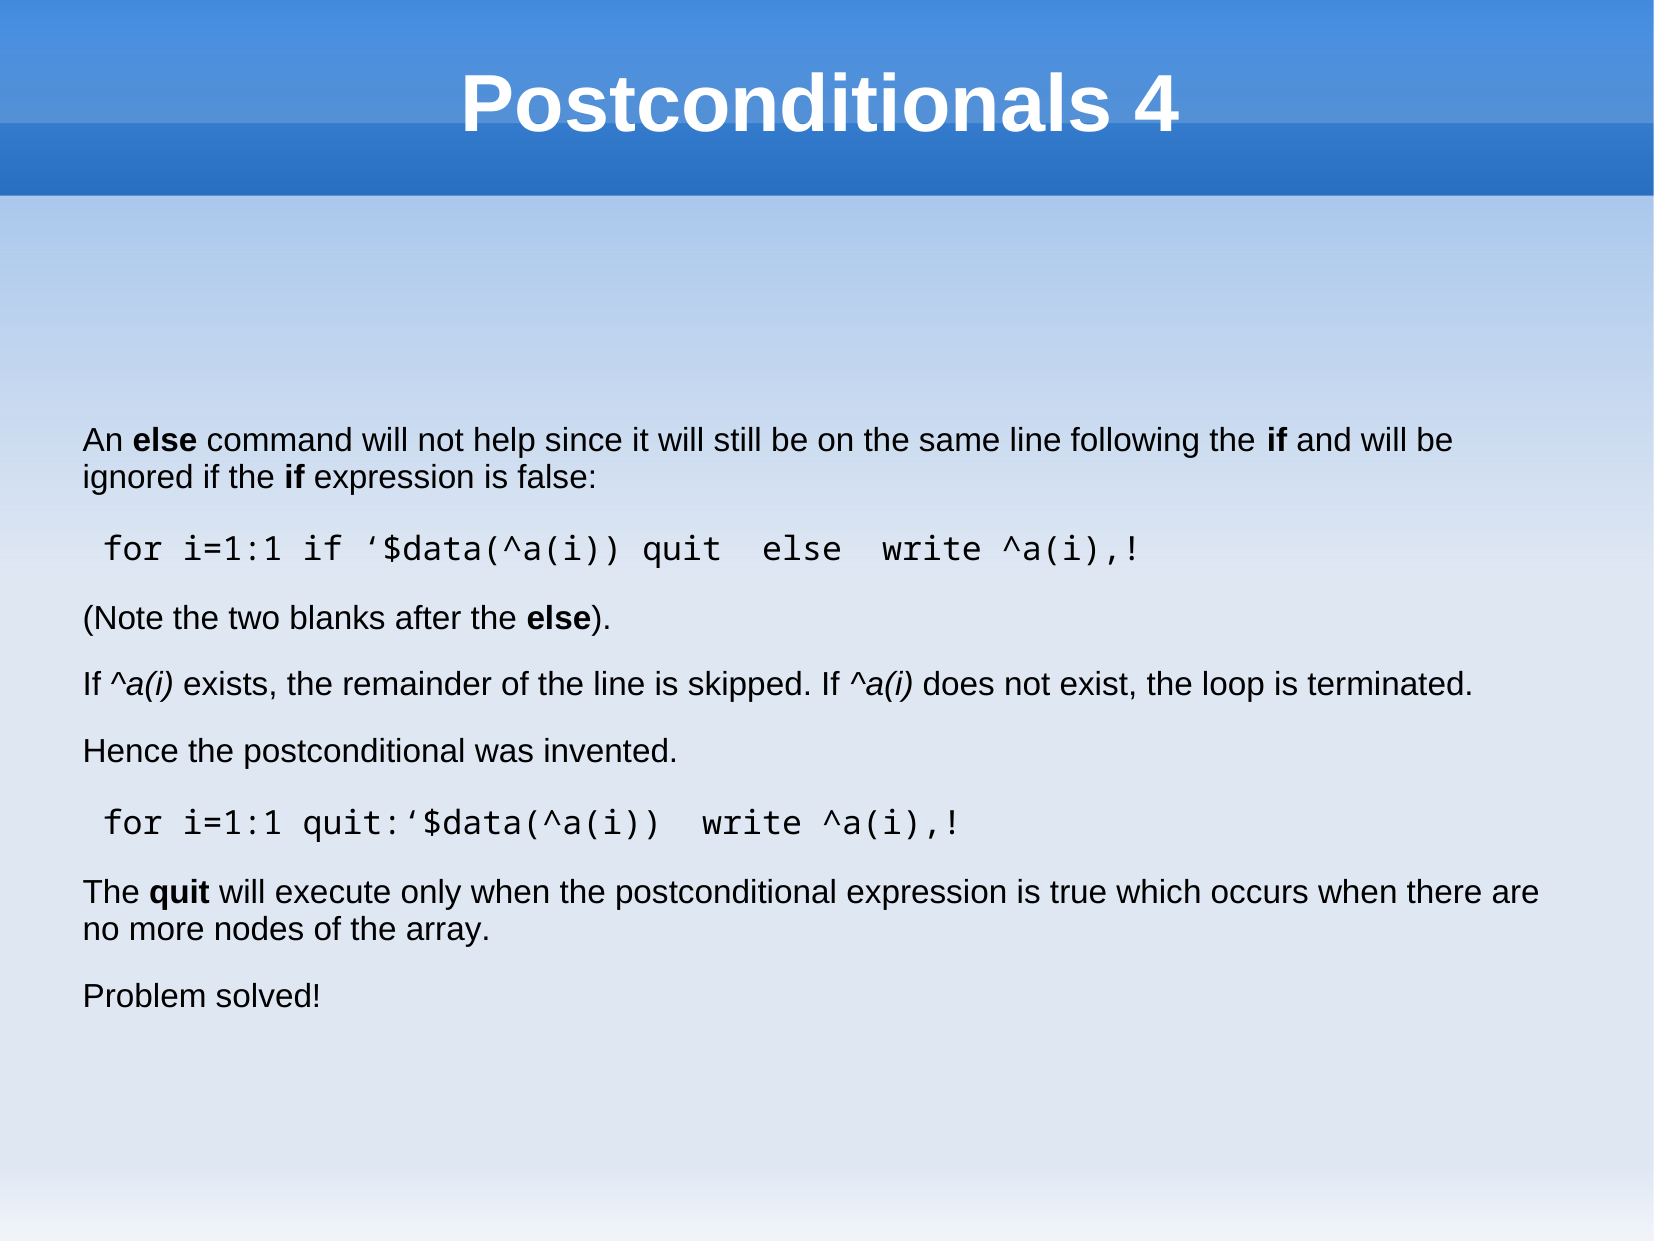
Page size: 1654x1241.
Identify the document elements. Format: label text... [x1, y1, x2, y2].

picture [0, 0, 1654, 1241]
title Postconditionals 4 [76, 0, 1565, 208]
list An else command will not help since it will still be on the same line following the if and will be ignored if the if expression is false: for i=1:1 if ‘$data(^a(i)) quit else write ^a(i),! (Note the two blanks after the else). If ^a(i) exists, the remainder of the line is skipped. If ^a(i) does not exist, the loop is terminated. Hence the postconditional was invented. for i=1:1 quit:‘$data(^a(i)) write ^a(i),! The quit will execute only when the postconditional expression is true which occurs when there are no more nodes of the array. Problem solved! [82, 290, 1571, 1213]
